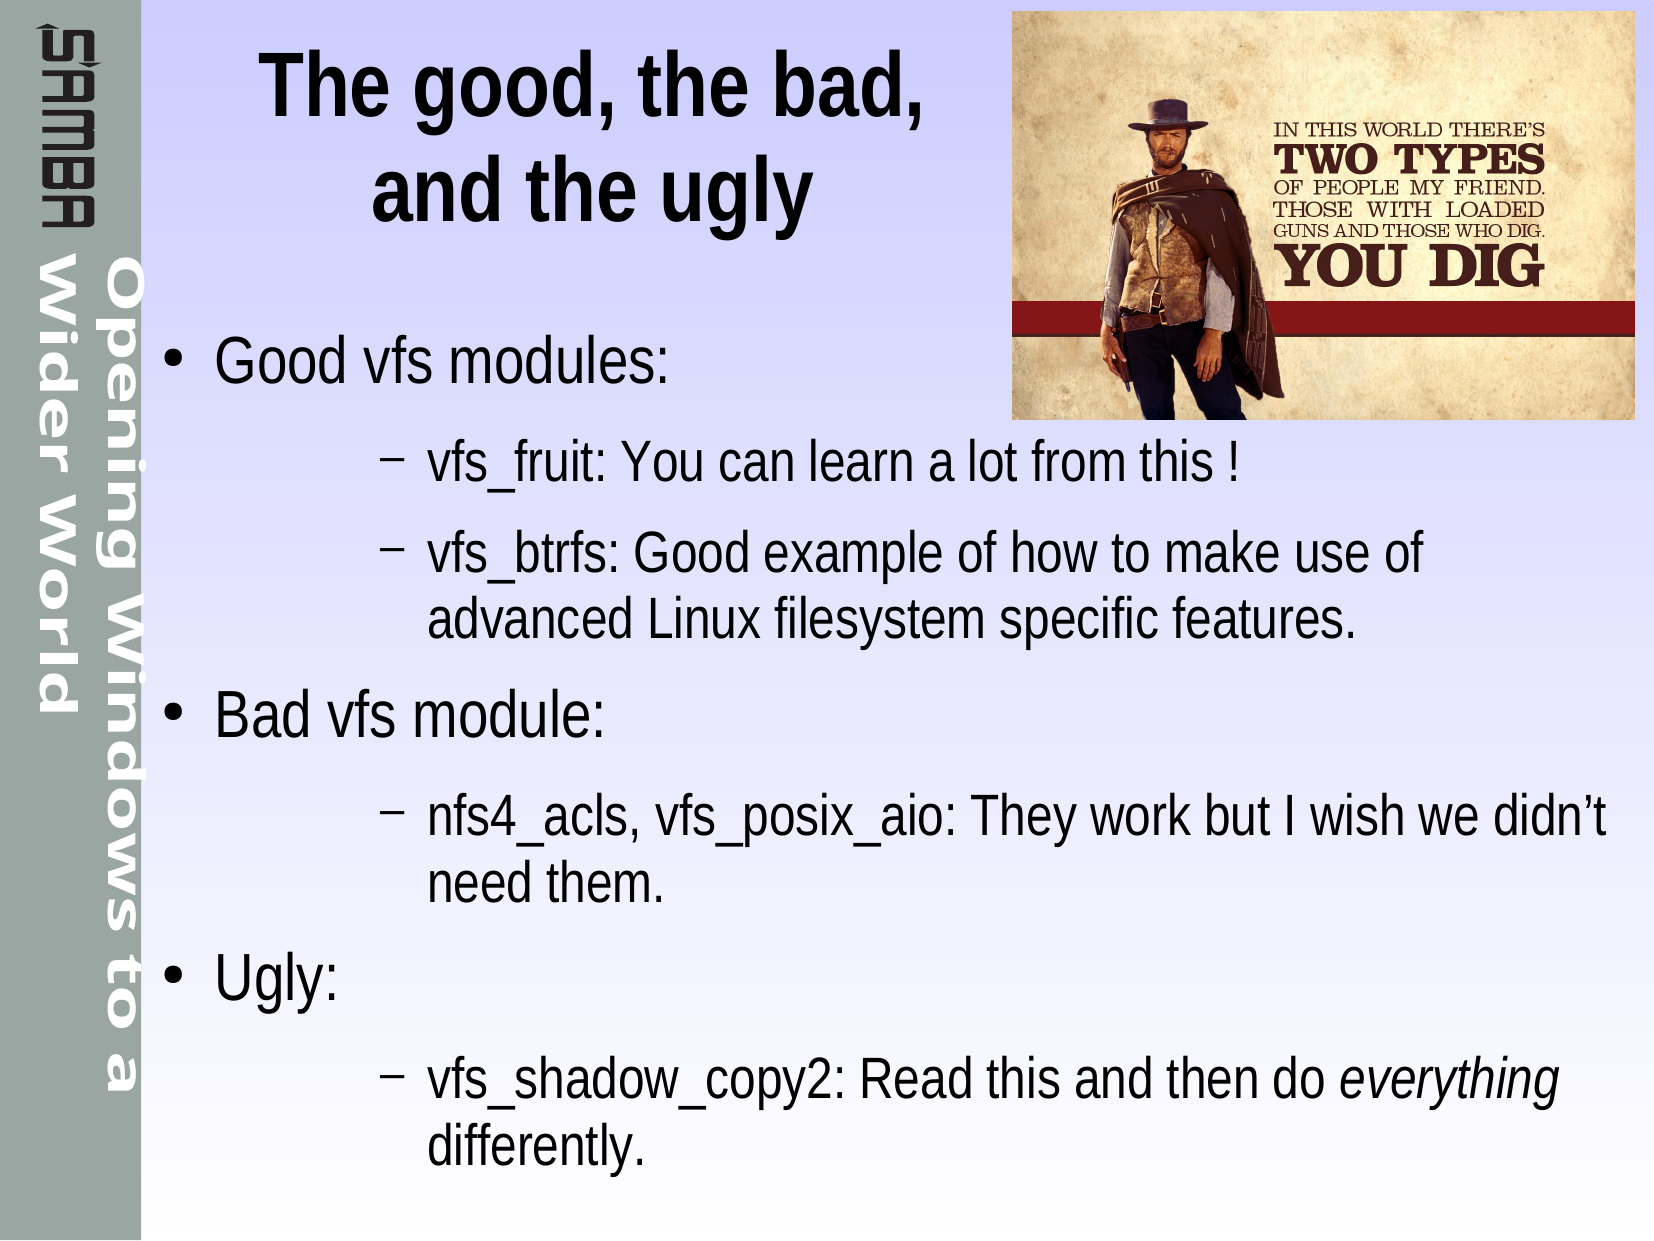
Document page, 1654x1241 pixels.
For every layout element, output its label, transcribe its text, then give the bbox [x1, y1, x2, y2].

list Good vfs modules: vfs_fruit: You can learn a lot from this ! vfs_btrfs: Good example of how to make use of advanced Linux filesystem specific features. Bad vfs module: nfs4_acls, vfs_posix_aio: They work but I wish we didn’t need them. Ugly: vfs_shadow_copy2: Read this and then do everything differently. [143, 320, 1635, 1241]
title The good, the bad, and the ugly [188, 30, 997, 242]
picture [1012, 11, 1635, 420]
